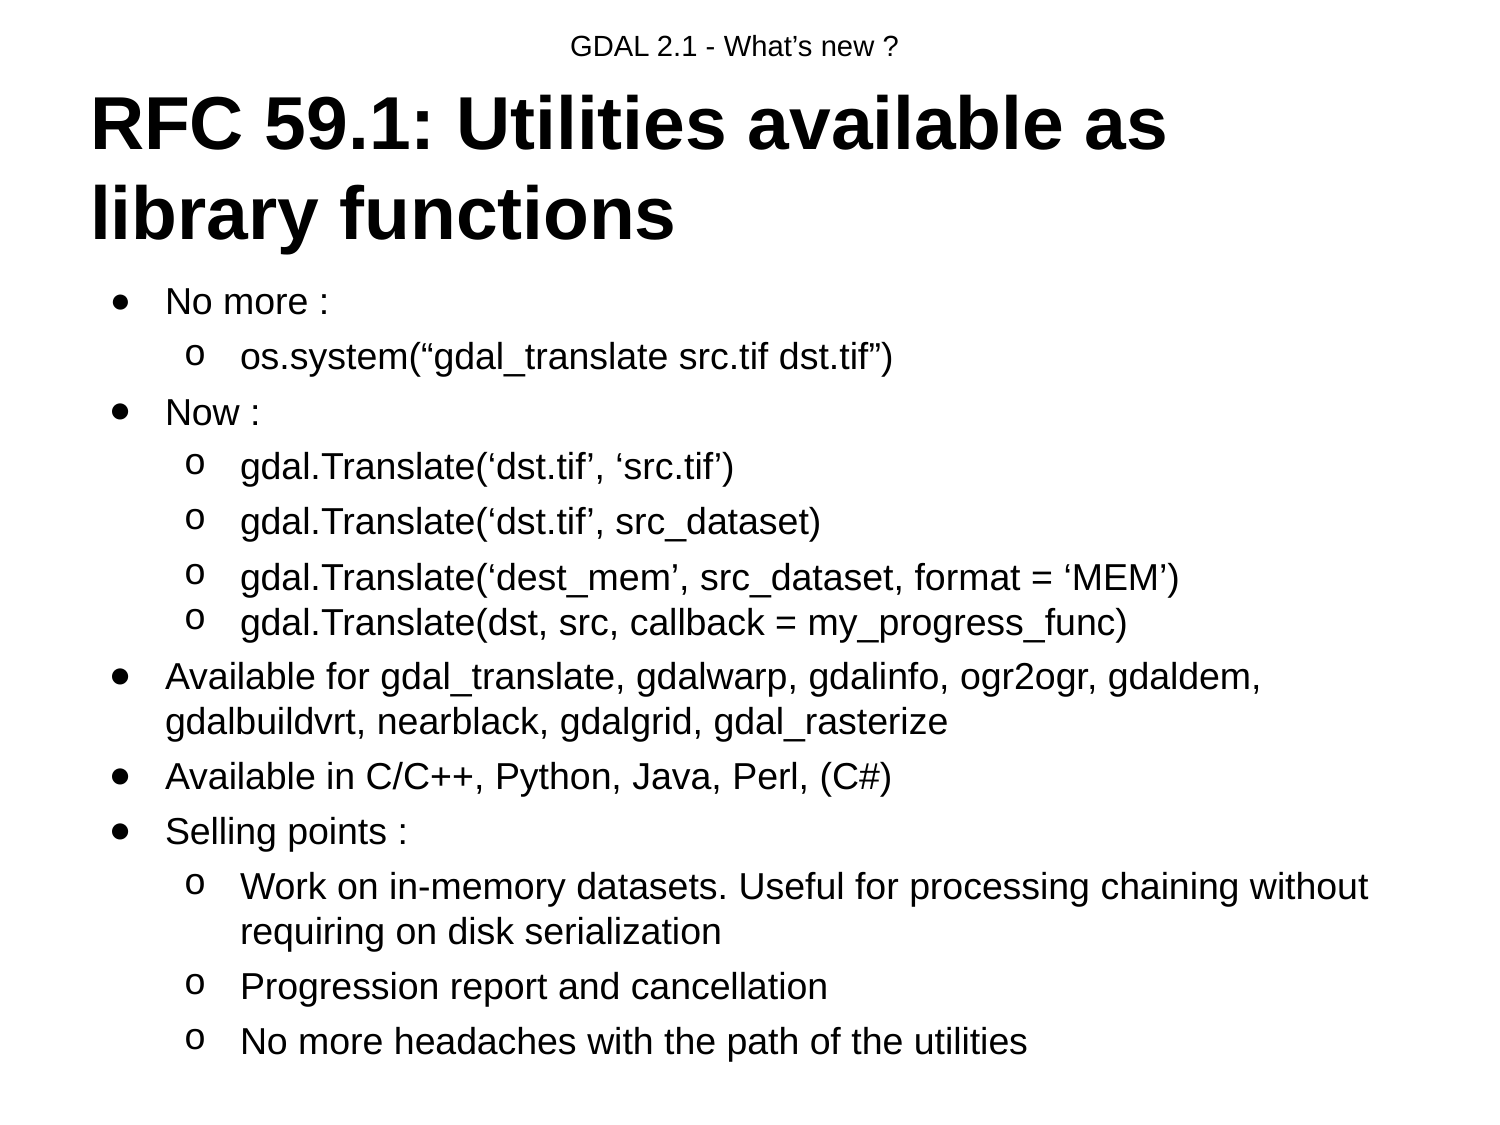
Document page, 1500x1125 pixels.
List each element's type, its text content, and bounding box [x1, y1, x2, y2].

list No more : os.system(“gdal_translate src.tif dst.tif”) Now : gdal.Translate(‘dst.tif’, ‘src.tif’) gdal.Translate(‘dst.tif’, src_dataset) gdal.Translate(‘dest_mem’, src_dataset, format = ‘MEM’) gdal.Translate(dst, src, callback = my_progress_func) Available for gdal_translate, gdalwarp, gdalinfo, ogr2ogr, gdaldem, gdalbuildvrt, nearblack, gdalgrid, gdal_rasterize Available in C/C++, Python, Java, Perl, (C#) Selling points : Work on in-memory datasets. Useful for processing chaining without requiring on disk serialization Progression report and cancellation No more headaches with the path of the utilities [75, 262, 1425, 1078]
title RFC 59.1: Utilities available as library functions [75, 82, 1425, 262]
